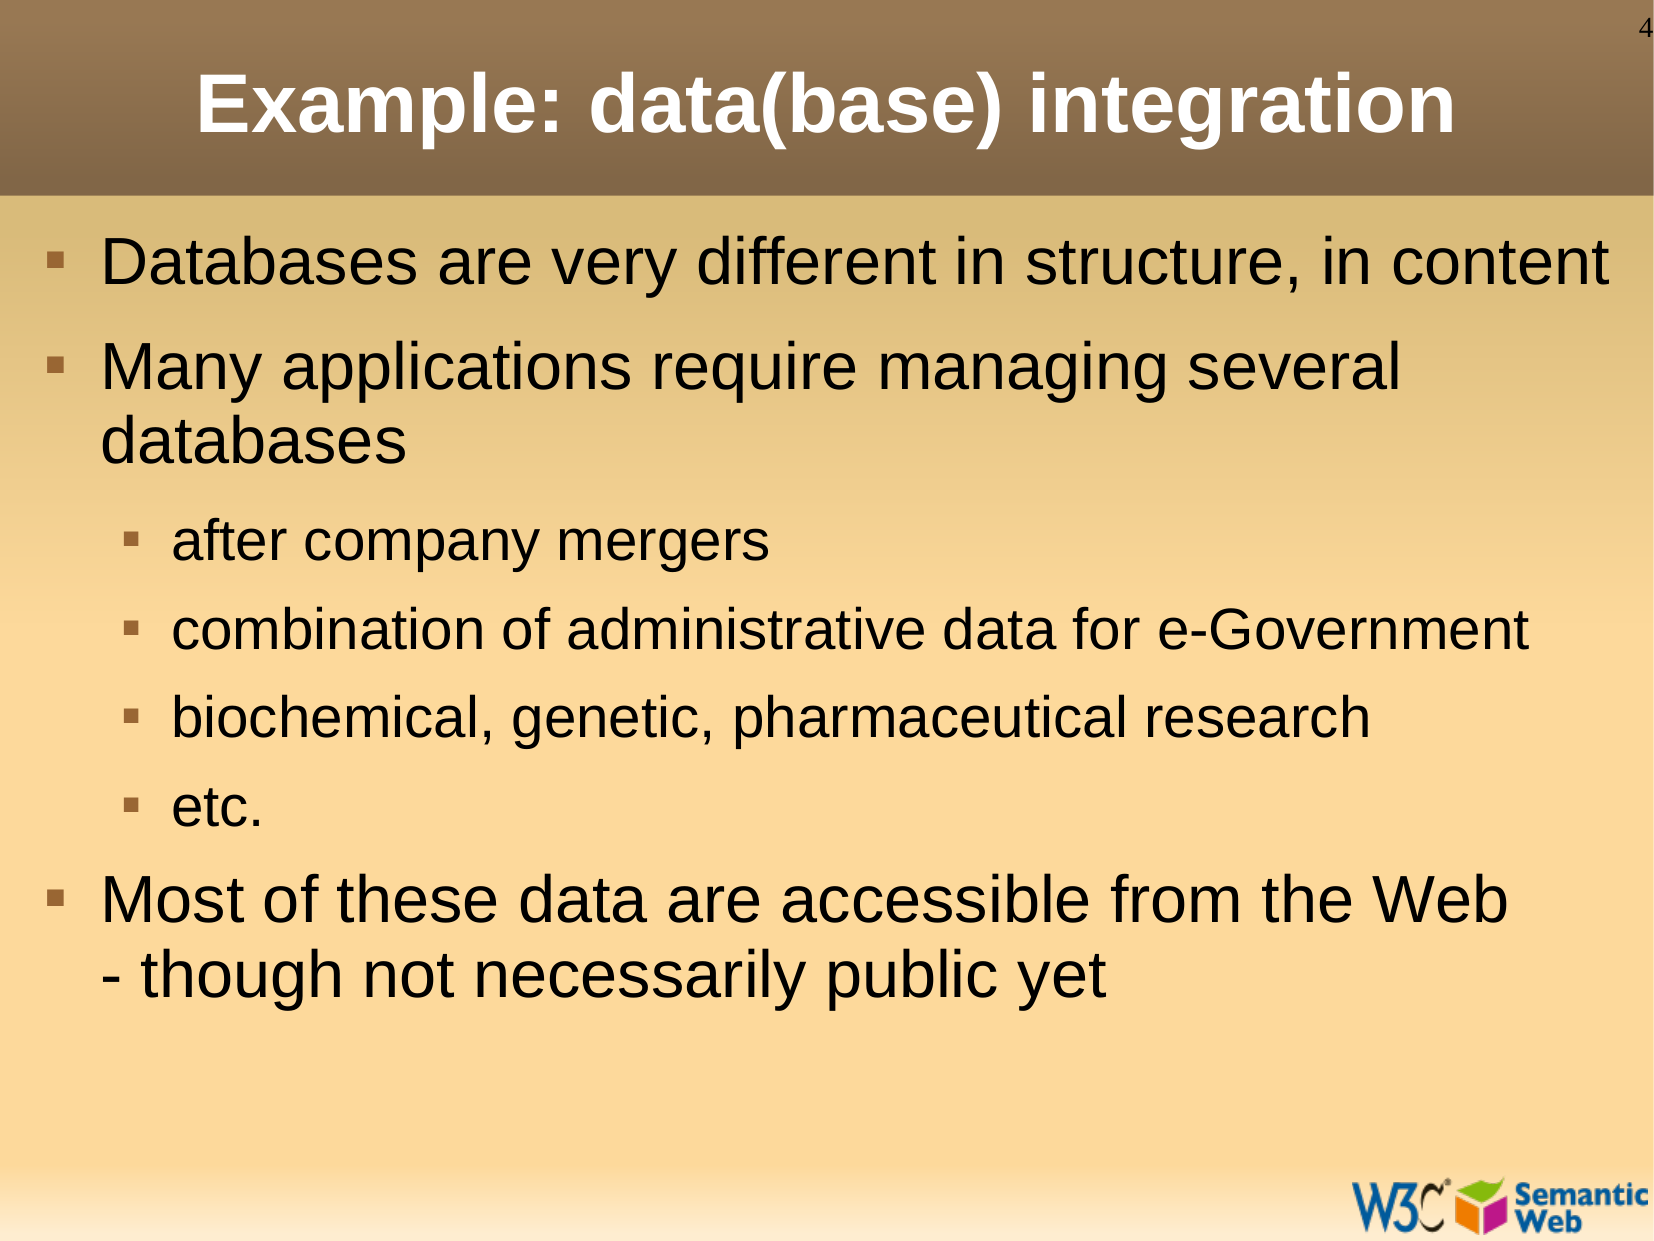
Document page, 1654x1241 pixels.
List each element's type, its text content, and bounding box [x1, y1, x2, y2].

list Databases are very different in structure, in content Many applications require managing several databases after company mergers combination of administrative data for e-Government biochemical, genetic, pharmaceutical research etc. Most of these data are accessible from the Web - though not necessarily public yet [29, 224, 1624, 1210]
title Example: data(base) integration [0, 0, 1654, 208]
picture [0, 208, 1654, 1241]
